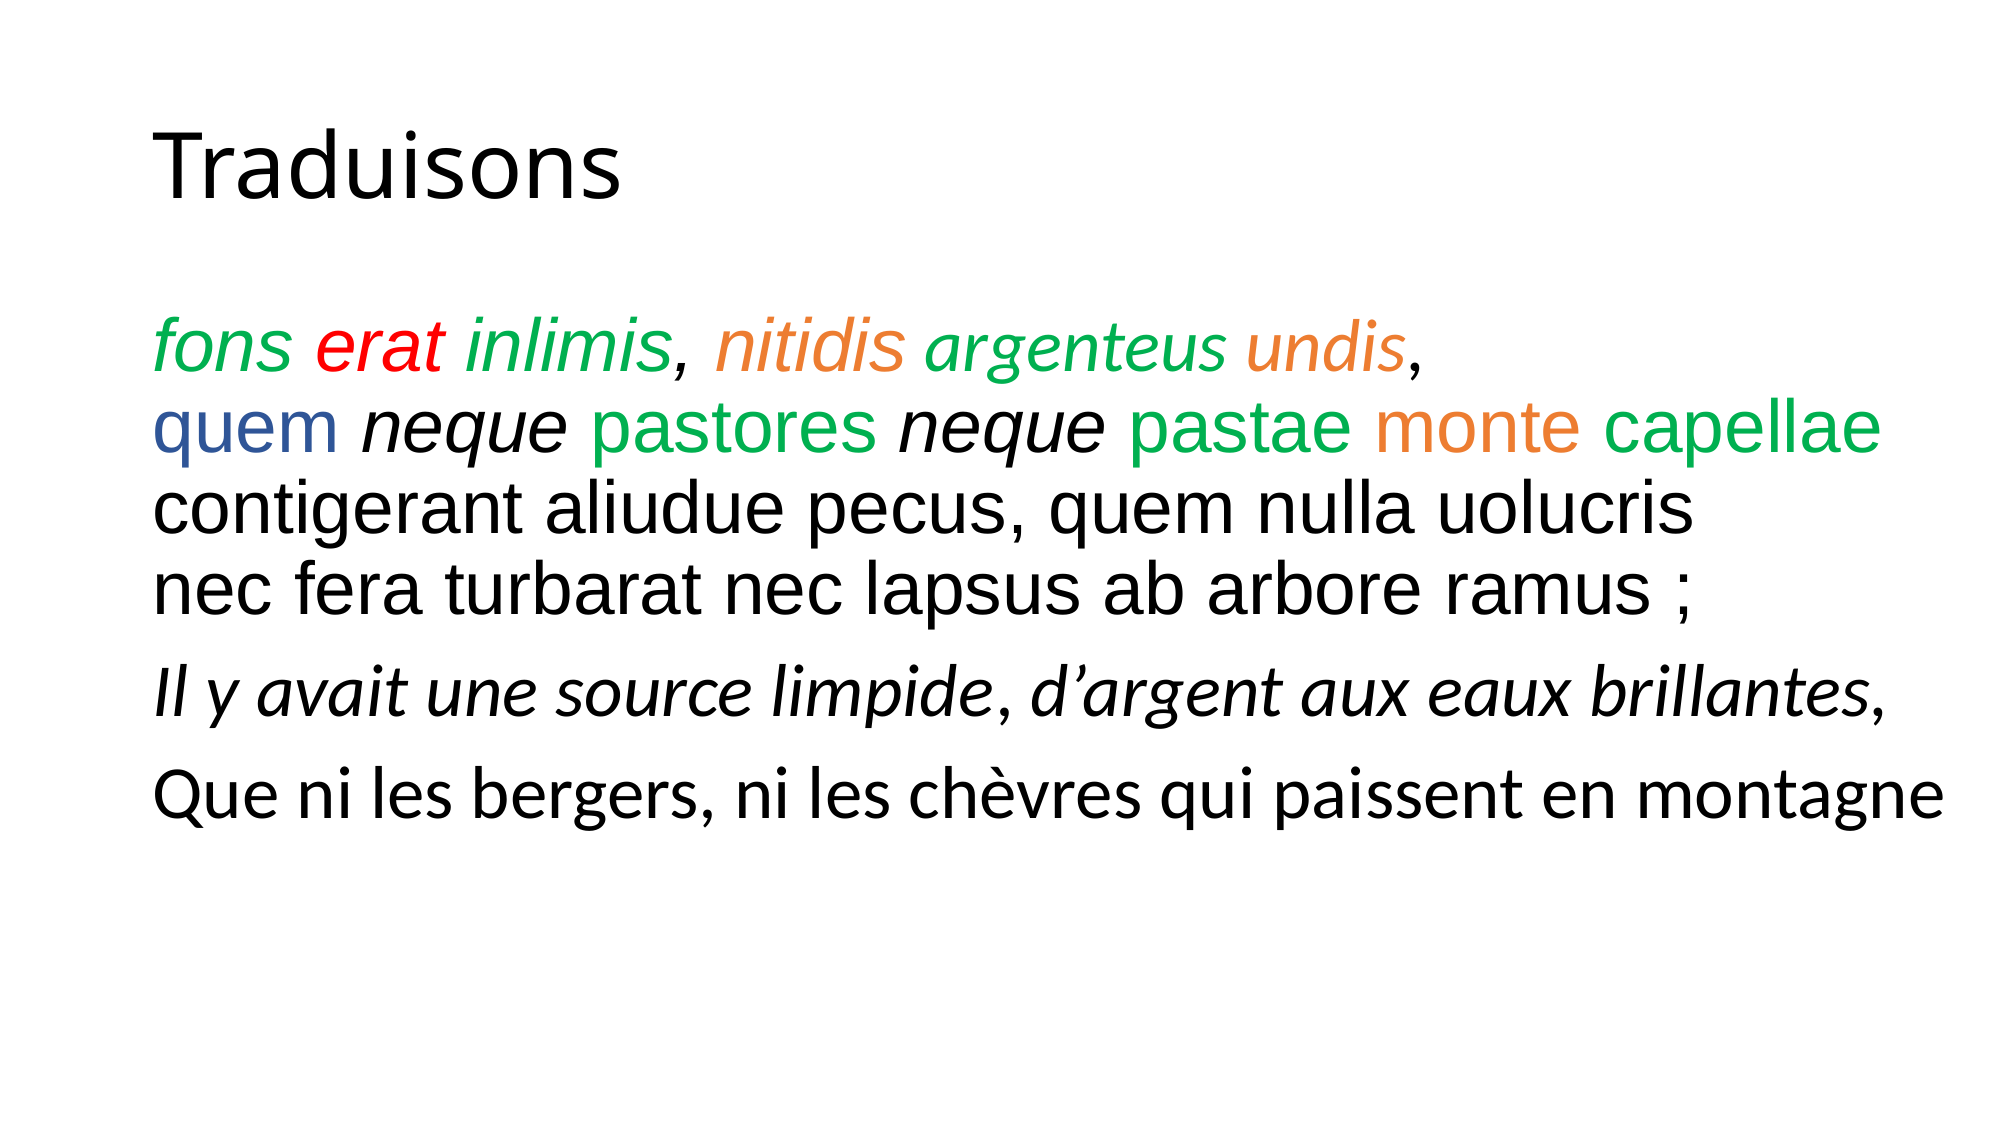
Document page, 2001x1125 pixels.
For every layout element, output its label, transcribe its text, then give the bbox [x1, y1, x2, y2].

title Traduisons [137, 59, 1863, 278]
list fons erat inlimis, nitidis argenteus undis, quem neque pastores neque pastae monte capellae contigerant aliudue pecus, quem nulla uolucris nec fera turbarat nec lapsus ab arbore ramus ; Il y avait une source limpide, d’argent aux eaux brillantes, Que ni les bergers, ni les chèvres qui paissent en montagne [137, 299, 1982, 1014]
